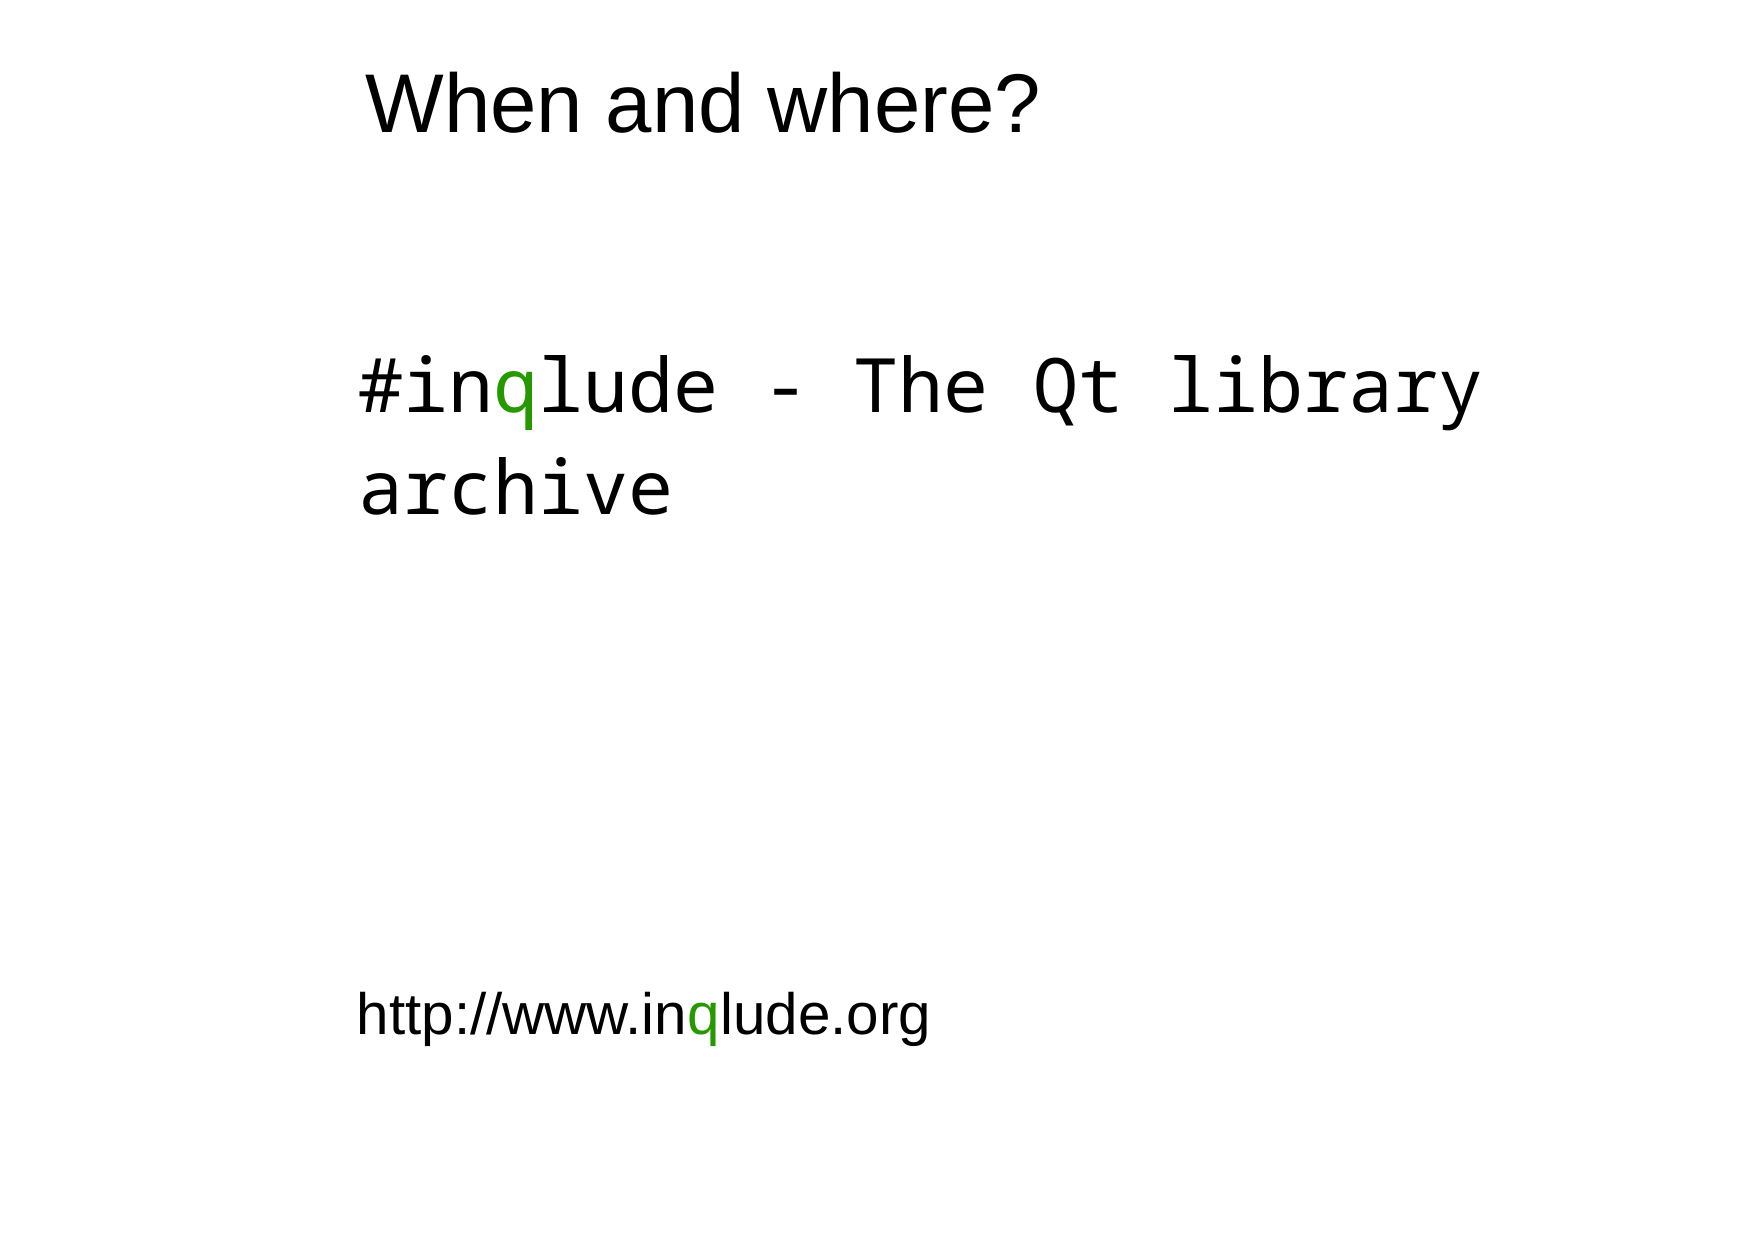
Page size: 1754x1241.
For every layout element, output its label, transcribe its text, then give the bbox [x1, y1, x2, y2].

text_box When and where? [350, 49, 1649, 174]
text_box #inqlude - The Qt library archive [343, 324, 1754, 650]
text_box http://www.inqlude.org [342, 974, 1435, 1182]
